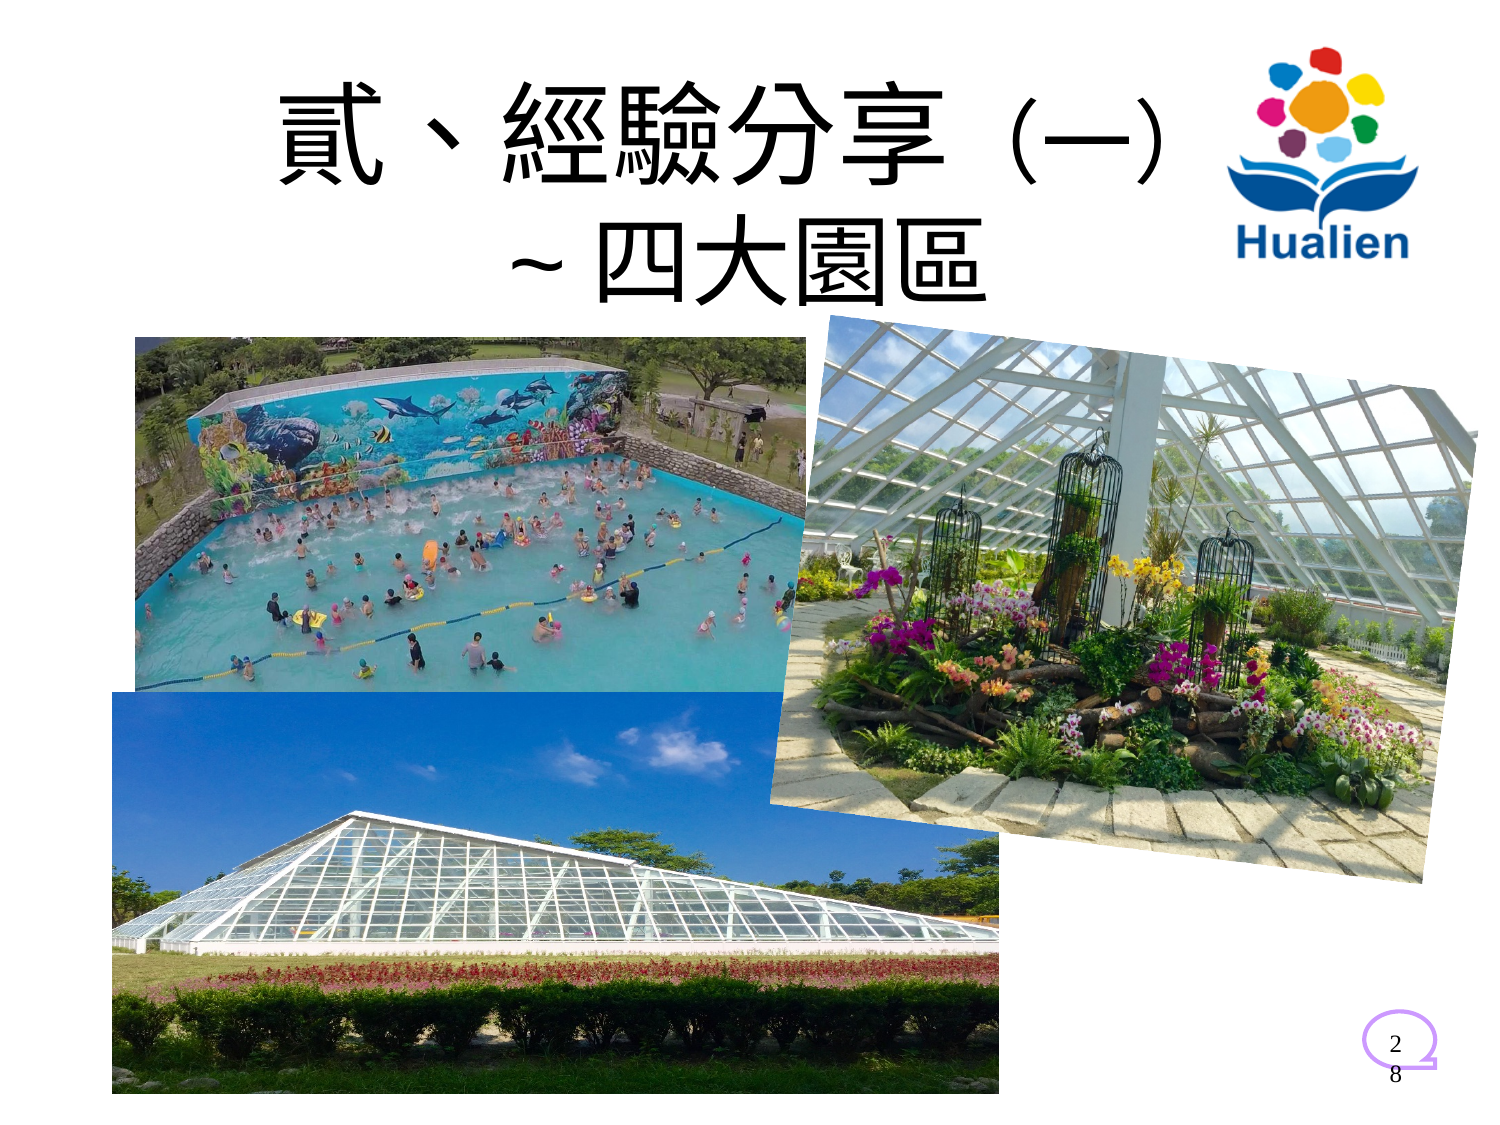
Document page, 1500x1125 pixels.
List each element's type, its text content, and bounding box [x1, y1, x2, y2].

text_box 28 [1364, 1011, 1436, 1068]
picture [112, 314, 1482, 1094]
title 貳、經驗分享（一） ~四大園區 [75, 45, 1426, 339]
